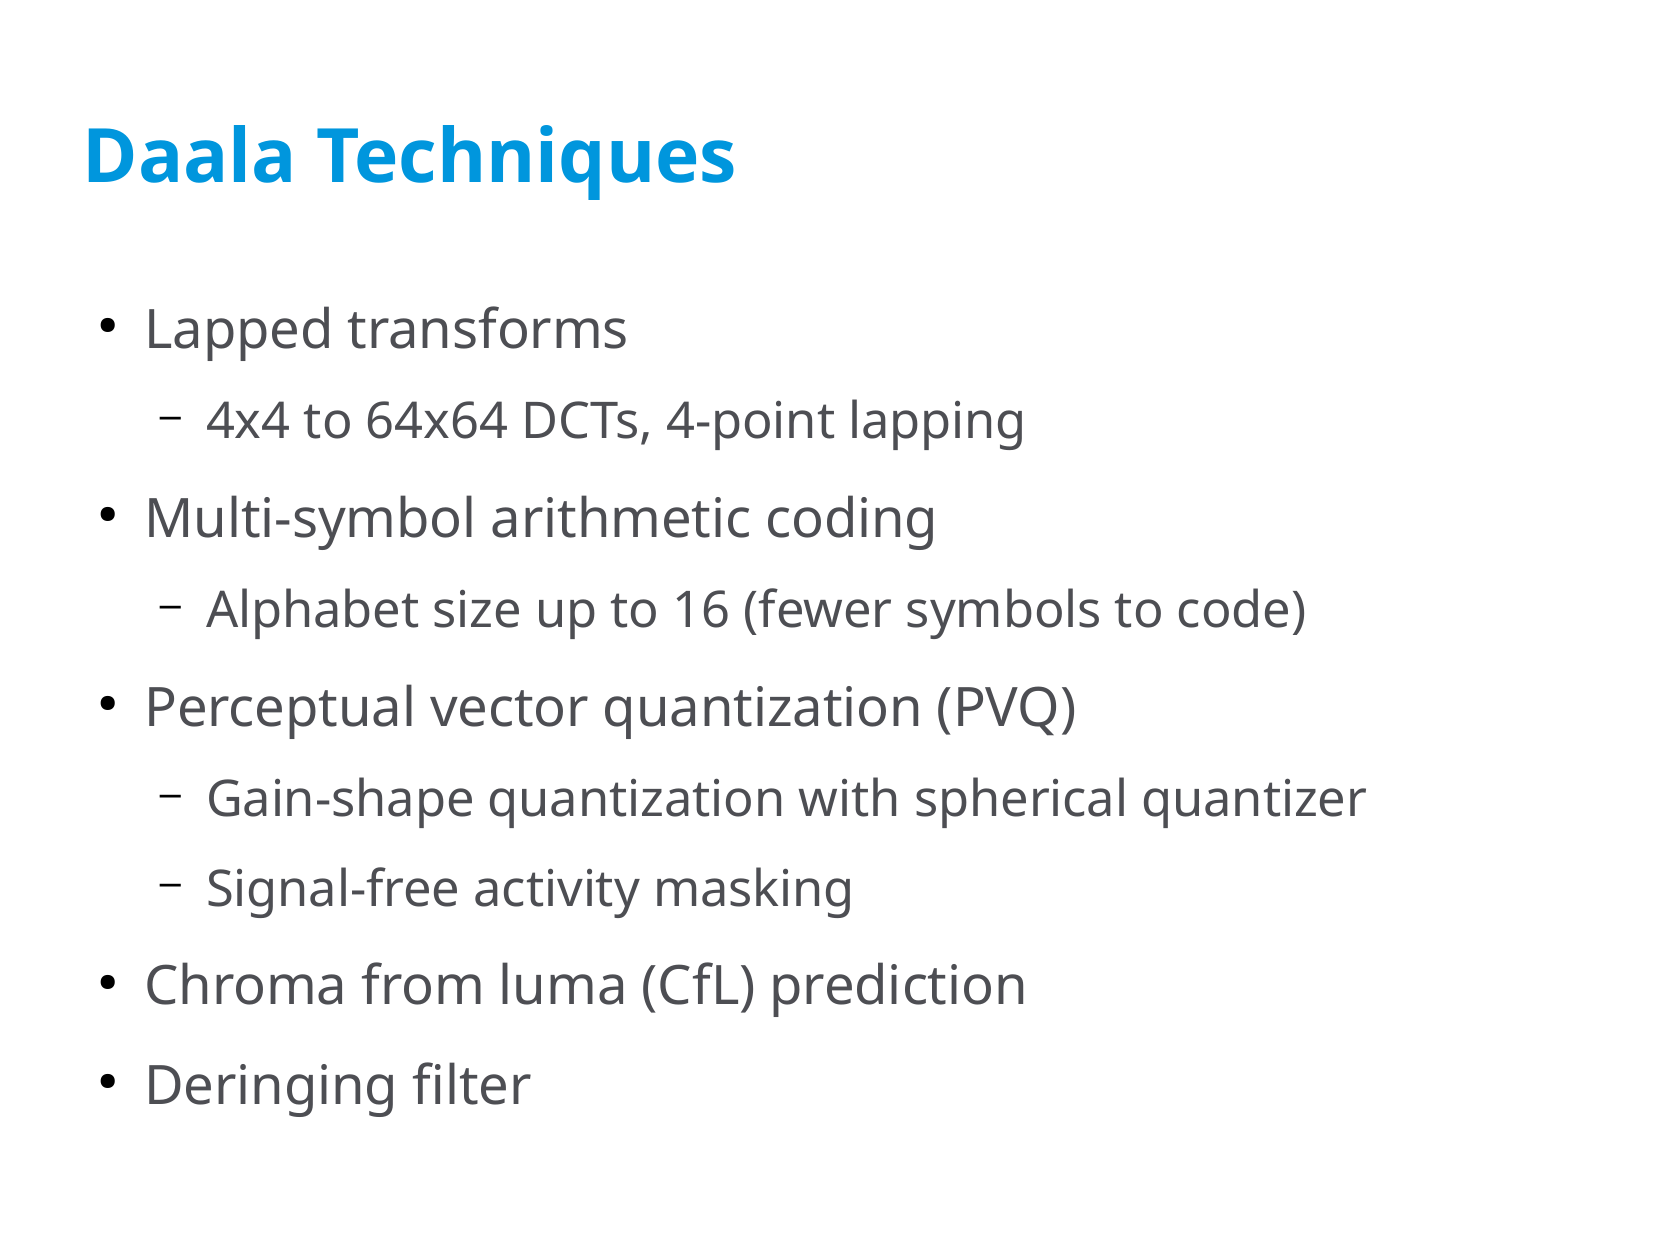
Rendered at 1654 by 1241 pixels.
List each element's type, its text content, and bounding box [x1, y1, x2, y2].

title Daala Techniques [82, 49, 1571, 257]
list Lapped transforms 4x4 to 64x64 DCTs, 4-point lapping Multi-symbol arithmetic coding Alphabet size up to 16 (fewer symbols to code) Perceptual vector quantization (PVQ) Gain-shape quantization with spherical quantizer Signal-free activity masking Chroma from luma (CfL) prediction Deringing filter [82, 290, 1571, 1123]
